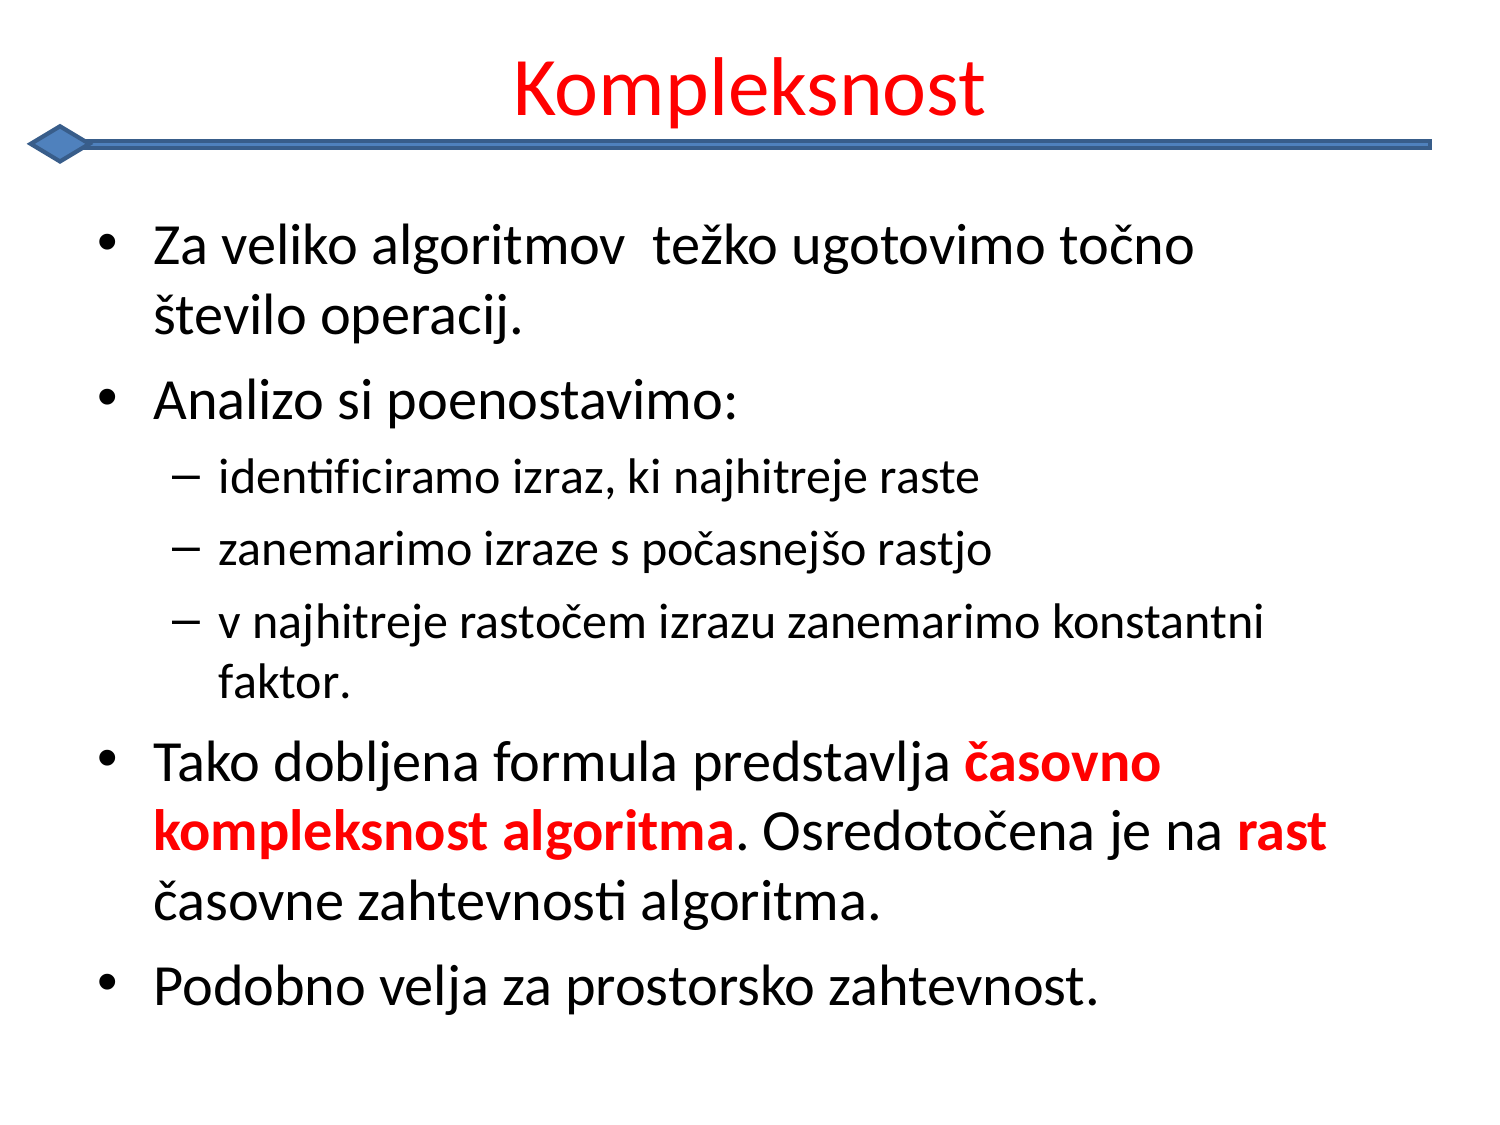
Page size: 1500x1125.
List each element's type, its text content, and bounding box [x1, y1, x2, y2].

list Za veliko algoritmov težko ugotovimo točno število operacij. Analizo si poenostavimo: identificiramo izraz, ki najhitreje raste zanemarimo izraze s počasnejšo rastjo v najhitreje rastočem izrazu zanemarimo konstantni faktor. Tako dobljena formula predstavlja časovno kompleksnost algoritma. Osredotočena je na rast časovne zahtevnosti algoritma. Podobno velja za prostorsko zahtevnost. [82, 199, 1358, 1026]
title Kompleksnost [75, 23, 1426, 141]
